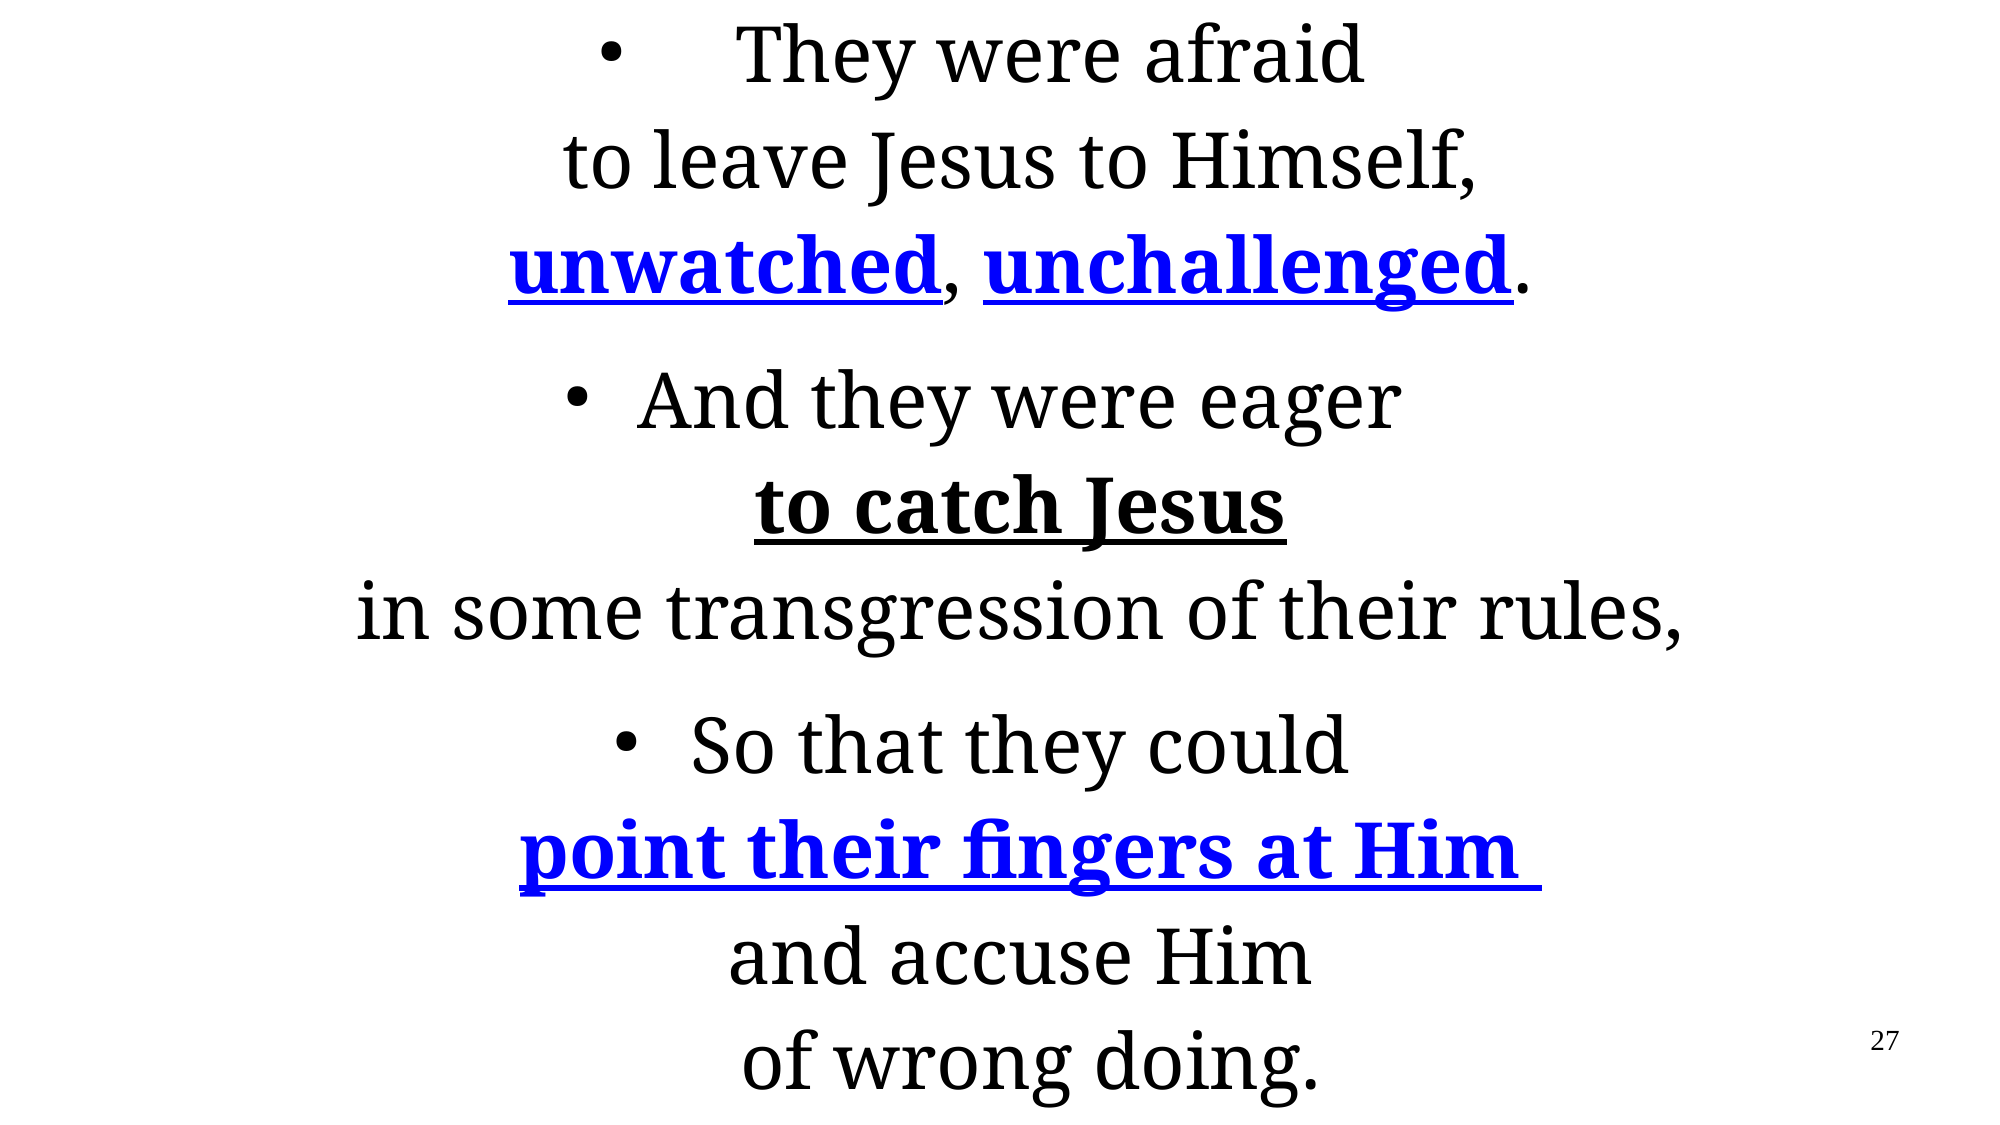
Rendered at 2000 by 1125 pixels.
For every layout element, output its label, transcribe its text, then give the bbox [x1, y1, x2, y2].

list They were afraid to leave Jesus to Himself, unwatched, unchallenged. And they were eager to catch Jesus in some transgression of their rules, So that they could point their fingers at Him and accuse Him of wrong doing. [0, 0, 1996, 1123]
